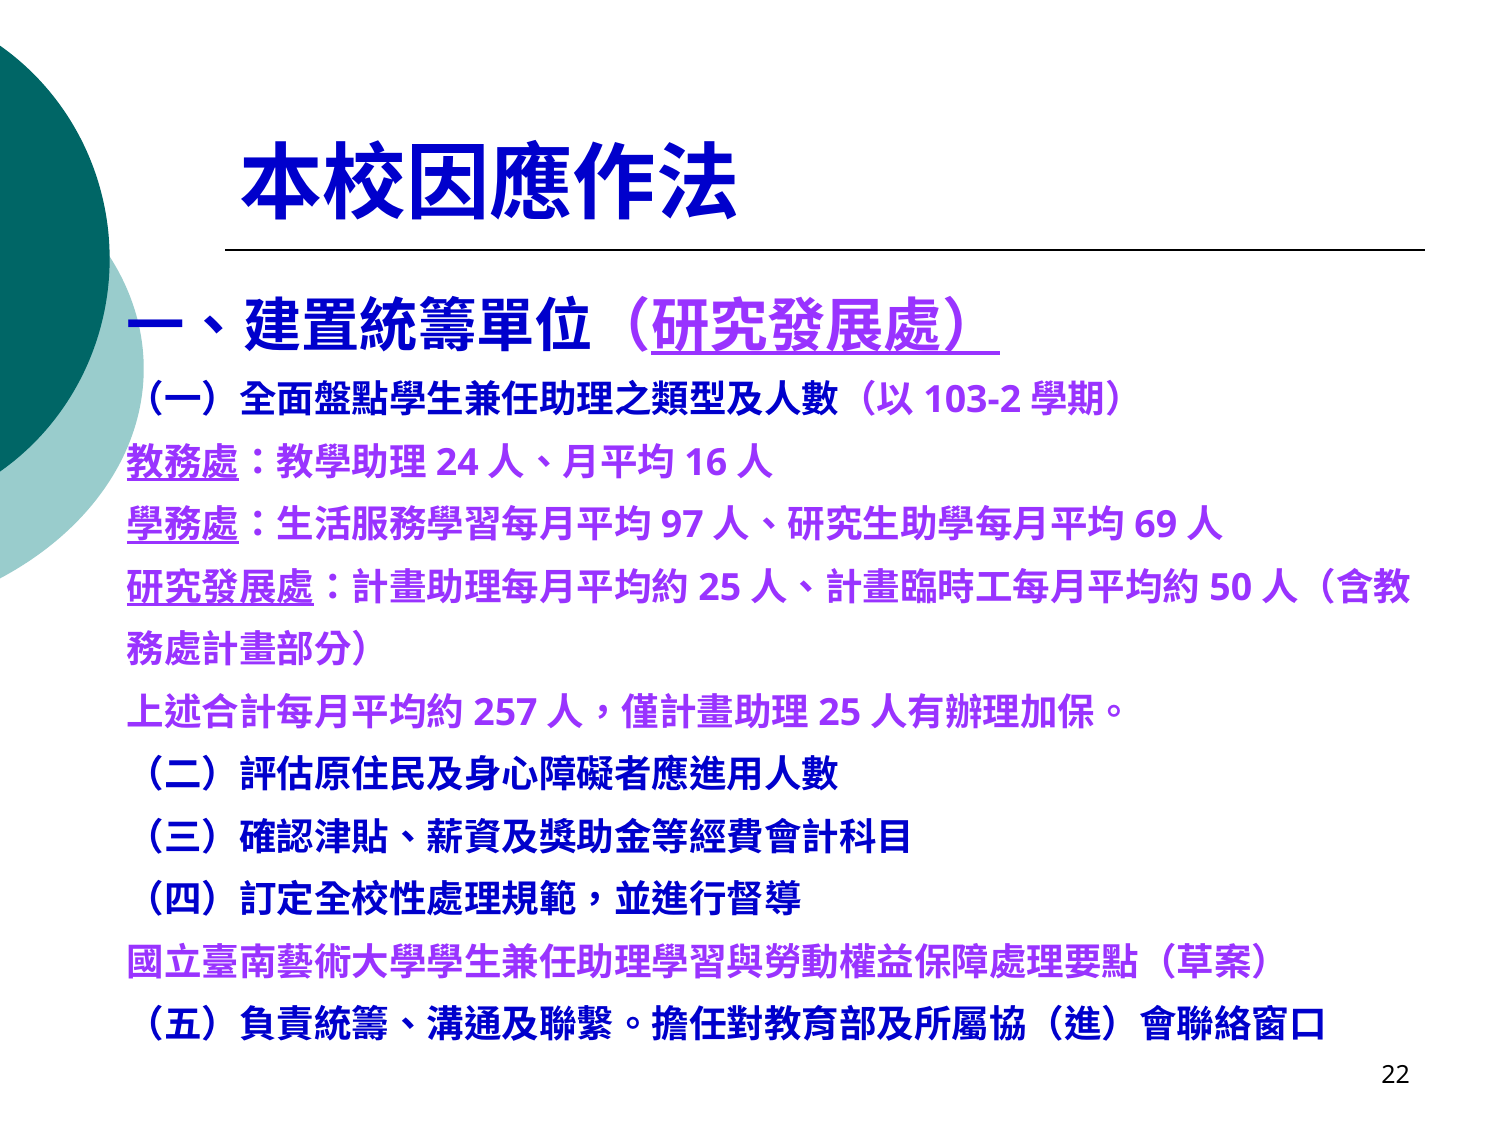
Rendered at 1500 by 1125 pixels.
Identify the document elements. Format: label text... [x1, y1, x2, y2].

slide_number <number> [1074, 1053, 1425, 1100]
title 本校因應作法 [224, 49, 1425, 237]
text_box 一、建置統籌單位（研究發展處） （一）全面盤點學生兼任助理之類型及人數（以103-2學期） 教務處：教學助理24人、月平均16人 學務處：生活服務學習每月平均97人、研究生助學每月平均69人 研究發展處：計畫助理每月平均約25人、計畫臨時工每月平均約50人（含教務處計畫部分） 上述合計每月平均約257人，僅計畫助理25人有辦理加保。 （二）評估原住民及身心障礙者應進用人數 （三）確認津貼、薪資及獎助金等經費會計科目 （四）訂定全校性處理規範，並進行督導 國立臺南藝術大學學生兼任助理學習與勞動權益保障處理要點（草案） （五）負責統籌、溝通及聯繫。擔任對教育部及所屬協（進）會聯絡窗口 [112, 267, 1447, 1053]
